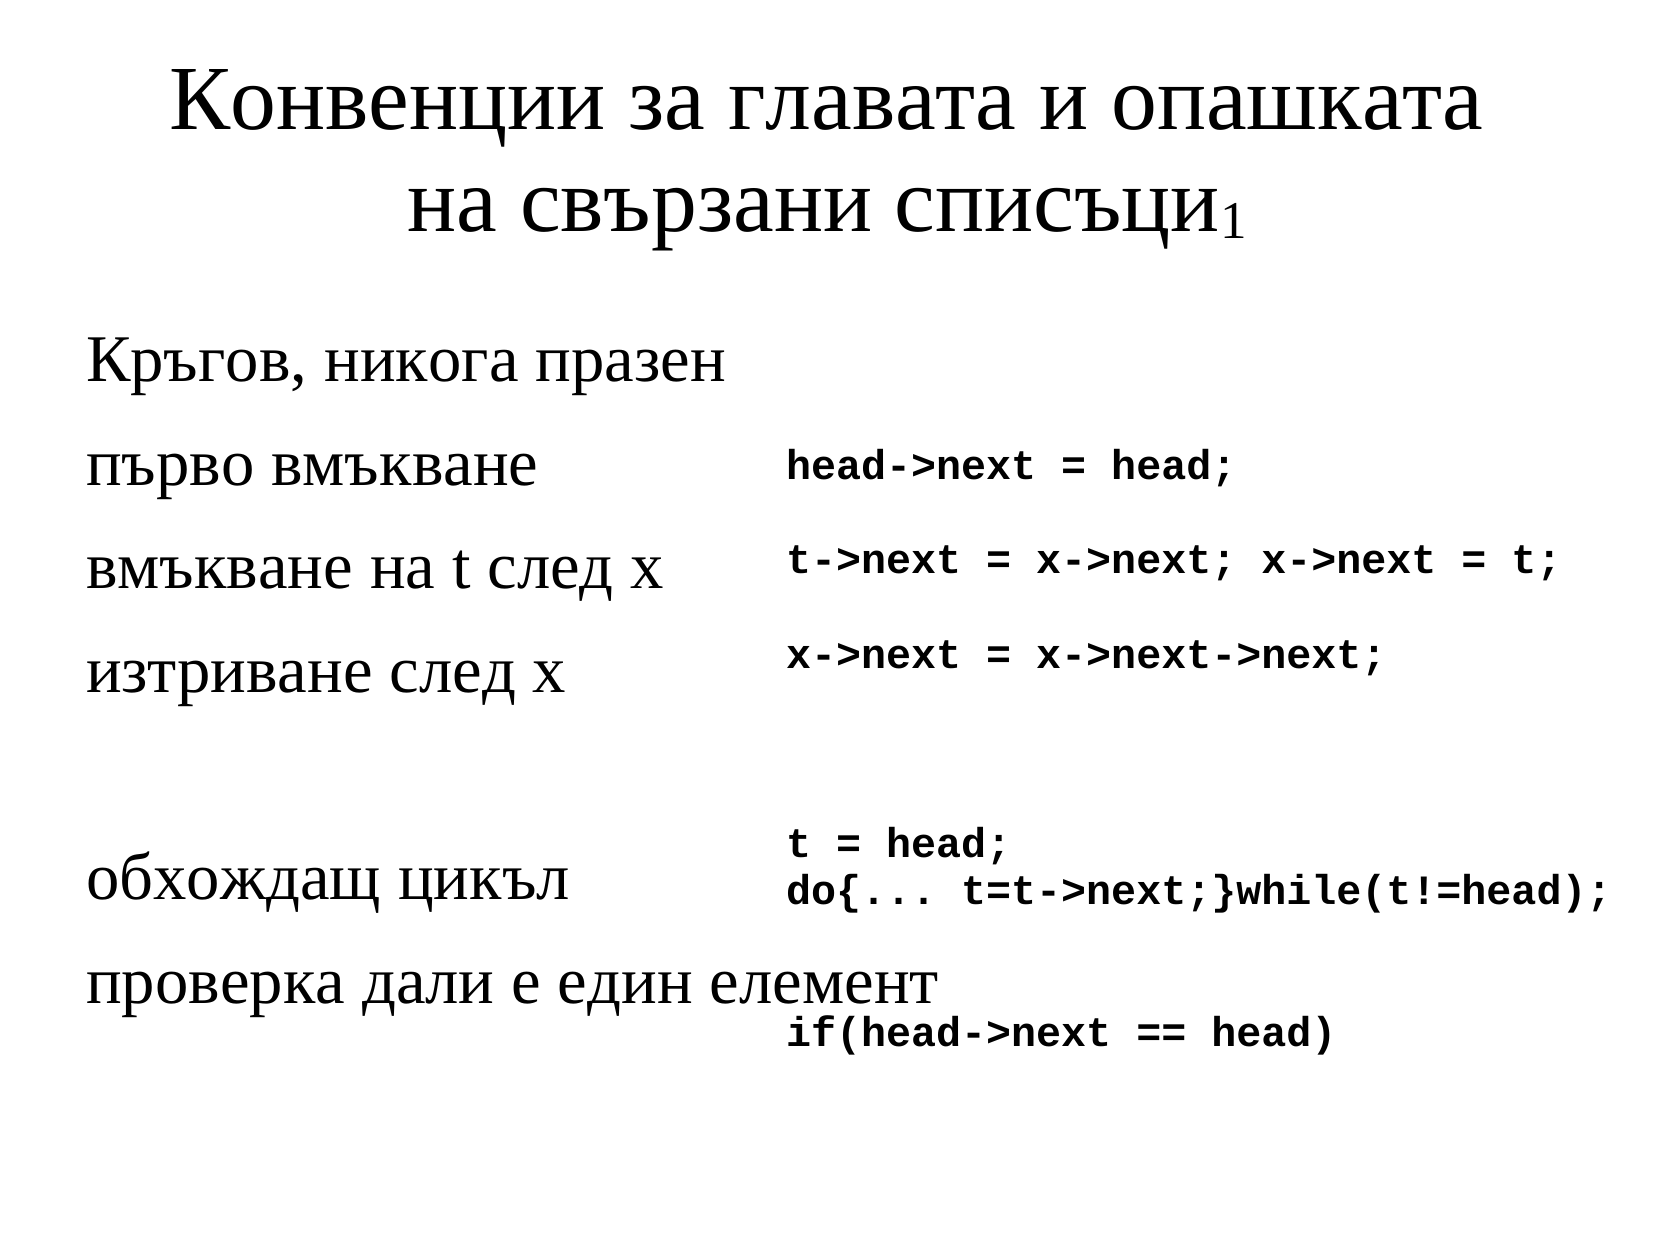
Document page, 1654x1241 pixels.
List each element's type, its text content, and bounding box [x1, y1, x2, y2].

title Конвенции за главата и опашката на свързани списъци1 [121, 33, 1534, 267]
list Кръгов, никога празен първо вмъкване вмъкване на t след x изтриване след x обхождащ цикъл проверка дали е един елемент [68, 322, 1508, 1118]
text_box head->next = head; t->next = x->next; x->next = t; x->next = x->next->next; t = head; do{... t=t->next;}while(t!=head); if(head->next == head) [771, 389, 1654, 1074]
